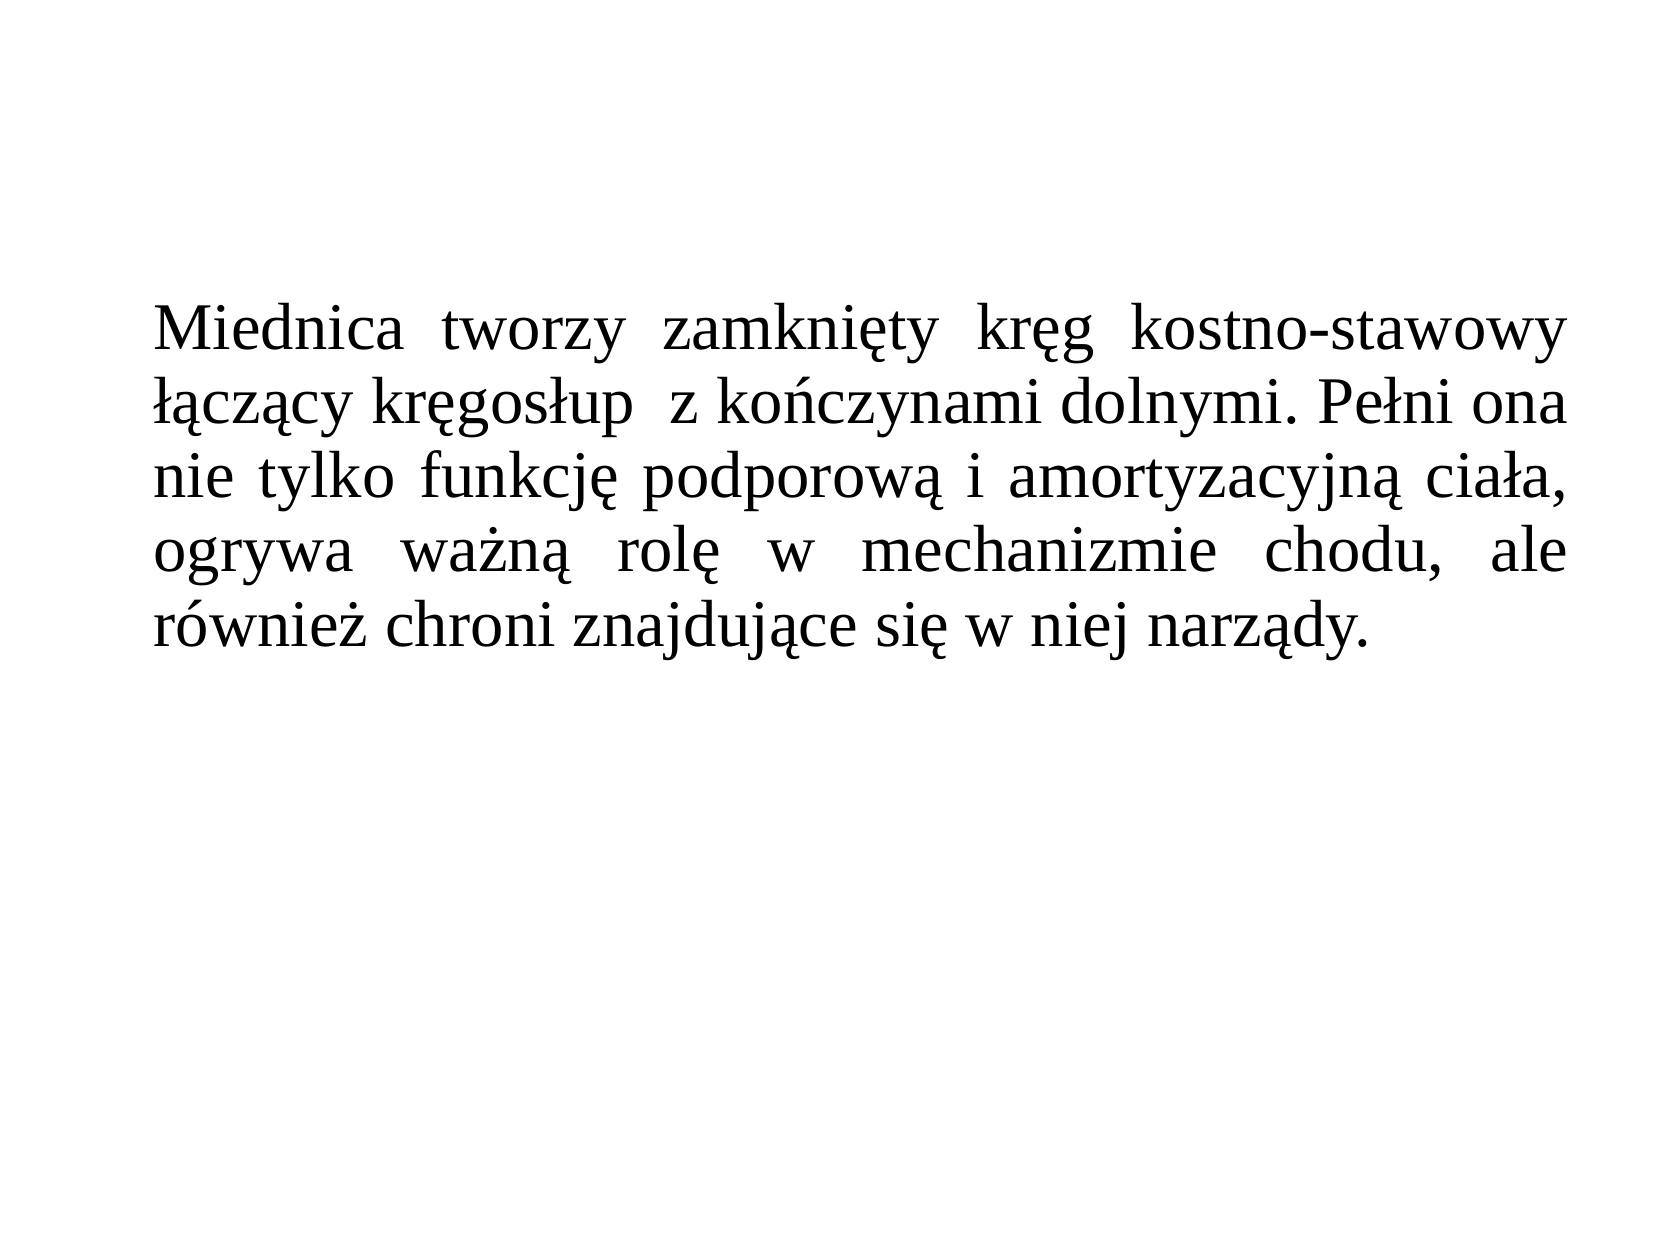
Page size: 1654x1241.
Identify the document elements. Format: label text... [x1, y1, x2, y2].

list Miednica tworzy zamknięty kręg kostno-stawowy łączący kręgosłup z kończynami dolnymi. Pełni ona nie tylko funkcję podporową i amortyzacyjną ciała, ogrywa ważną rolę w mechanizmie chodu, ale również chroni znajdujące się w niej narządy. [82, 290, 1571, 1109]
